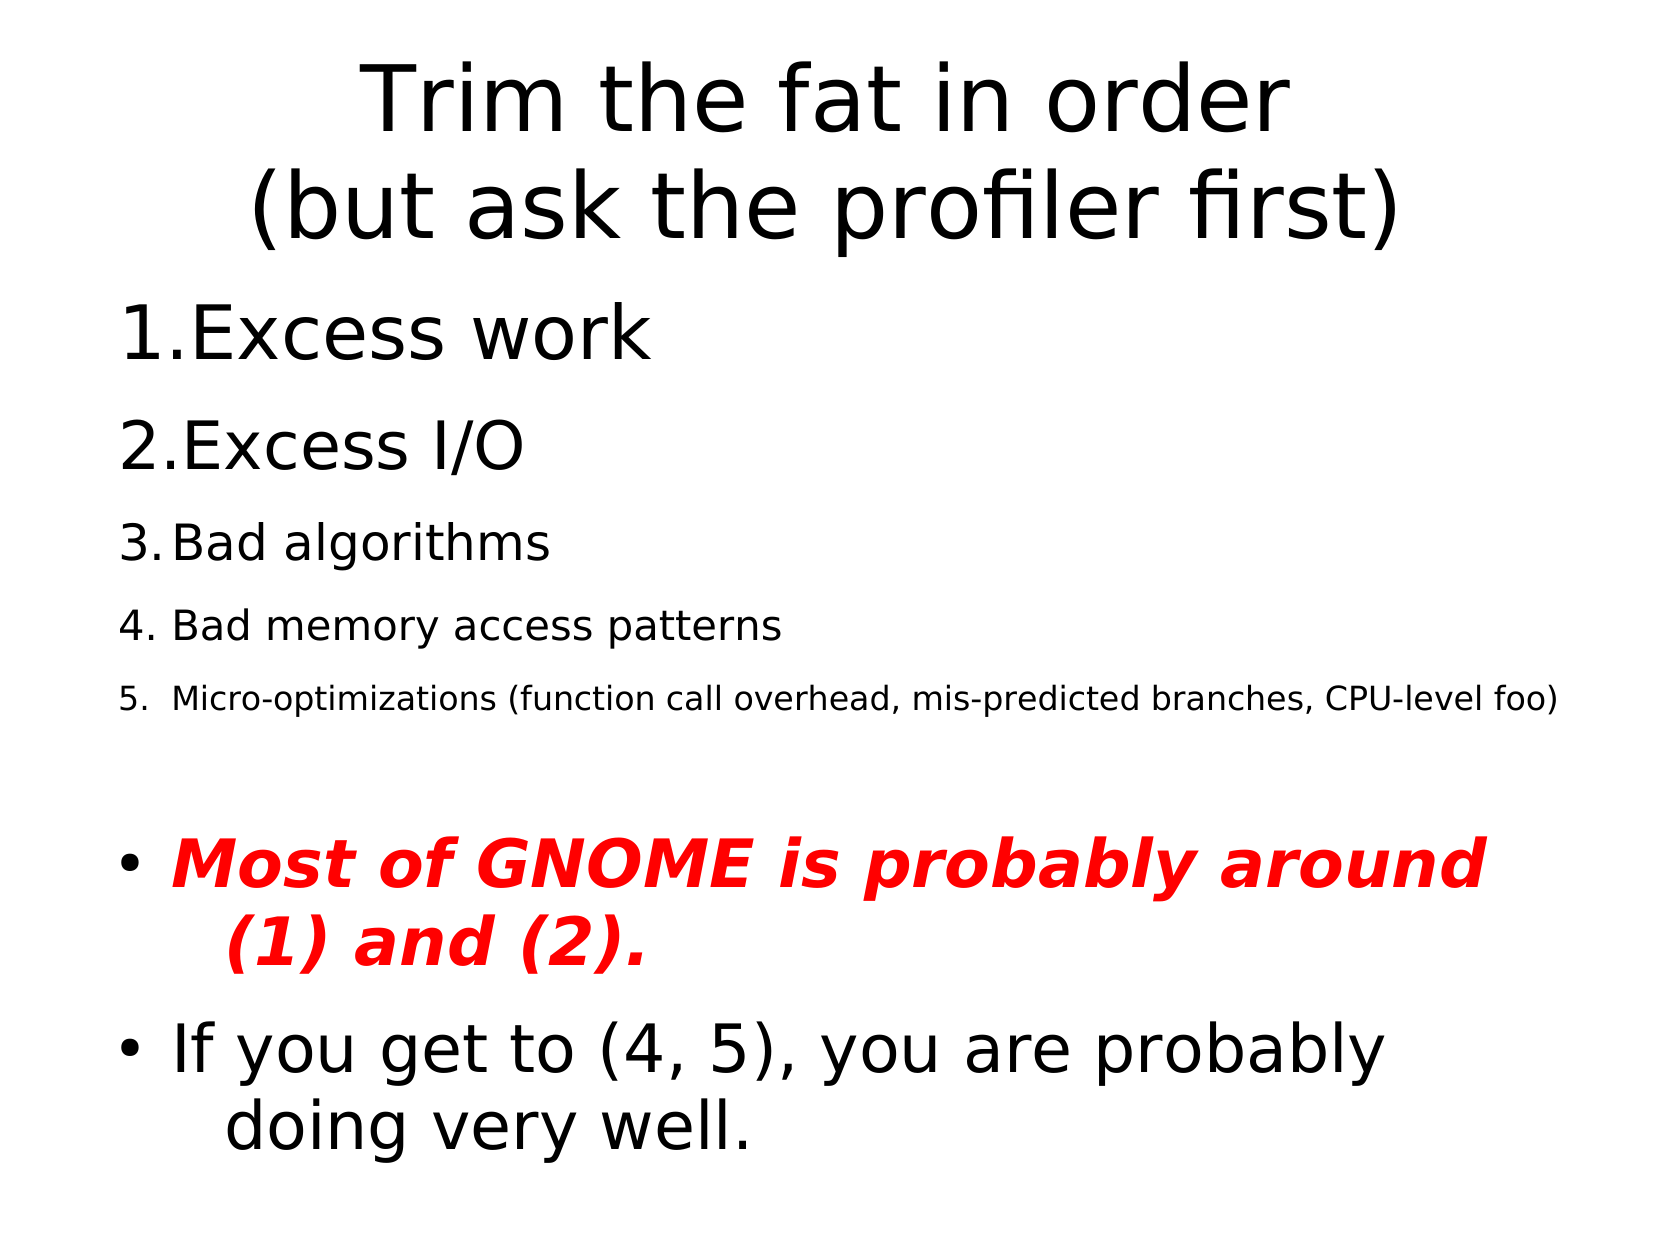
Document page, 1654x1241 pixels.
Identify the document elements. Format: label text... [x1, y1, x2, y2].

list Excess work Excess I/O Bad algorithms Bad memory access patterns Micro-optimizations (function call overhead, mis-predicted branches, CPU-level foo) Most of GNOME is probably around (1) and (2). If you get to (4, 5), you are probably doing very well. [82, 290, 1571, 1167]
title Trim the fat in order (but ask the profiler first) [82, 45, 1571, 261]
